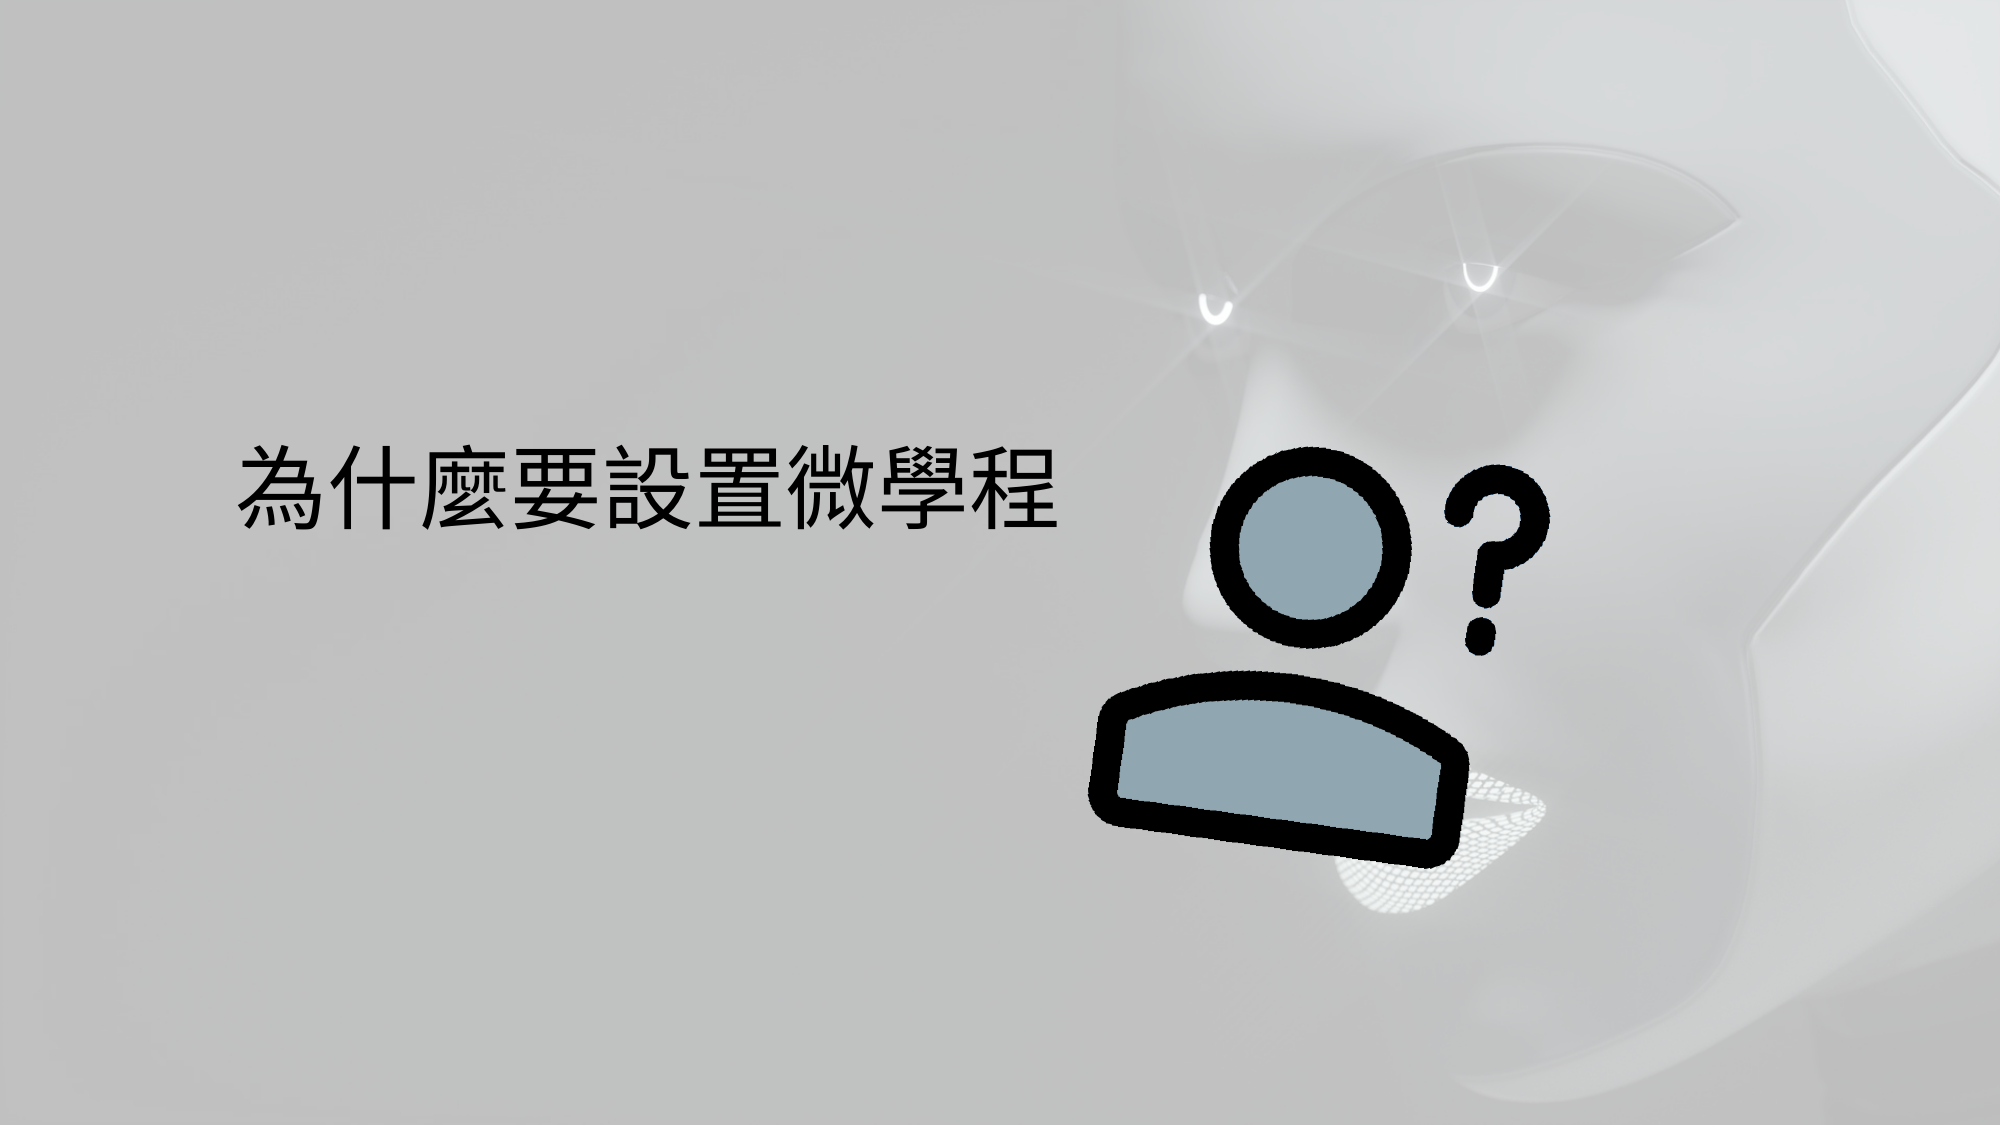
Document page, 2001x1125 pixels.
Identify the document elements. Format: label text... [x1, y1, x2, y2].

picture [1083, 410, 1556, 883]
title 為什麼要設置微學程 [220, 383, 1946, 602]
